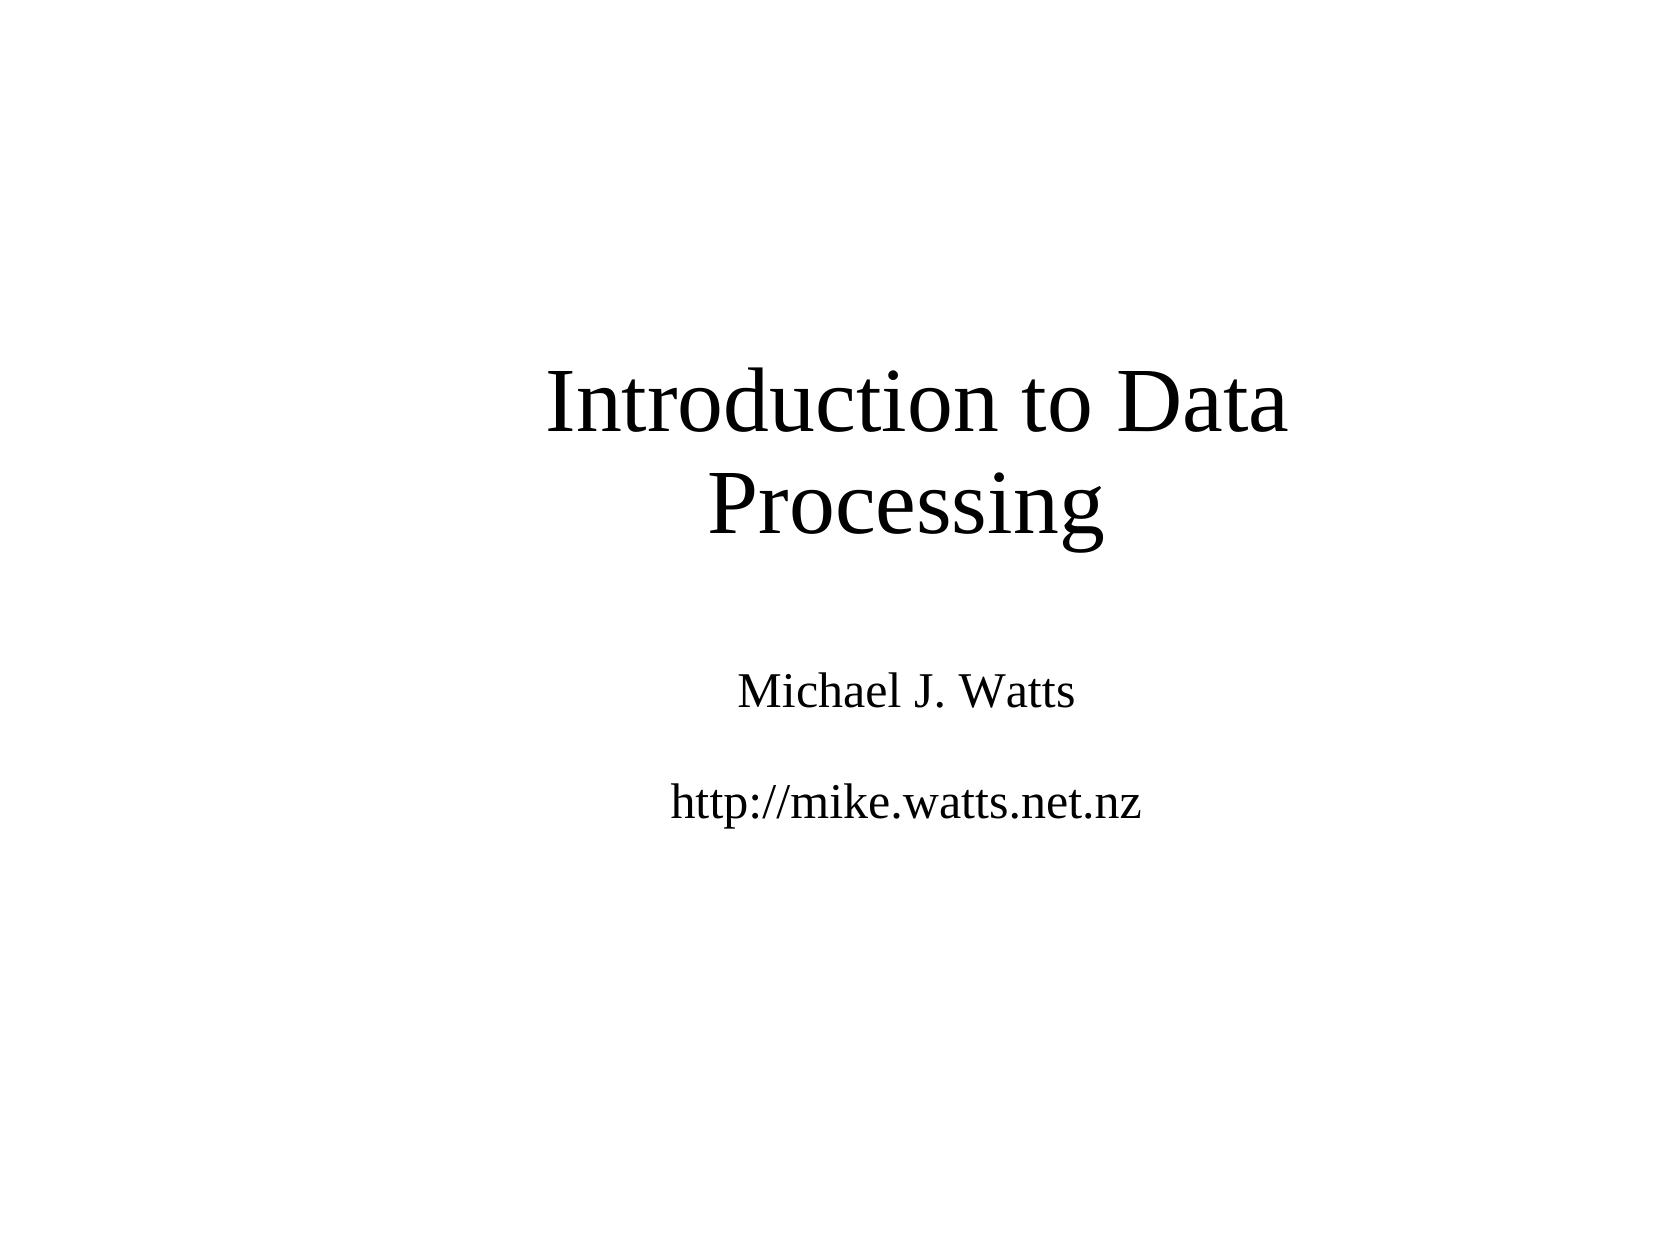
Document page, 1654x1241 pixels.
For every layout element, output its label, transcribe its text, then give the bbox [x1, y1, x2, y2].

text_box Introduction to Data Processing Michael J. Watts http://mike.watts.net.nz [380, 349, 1433, 913]
